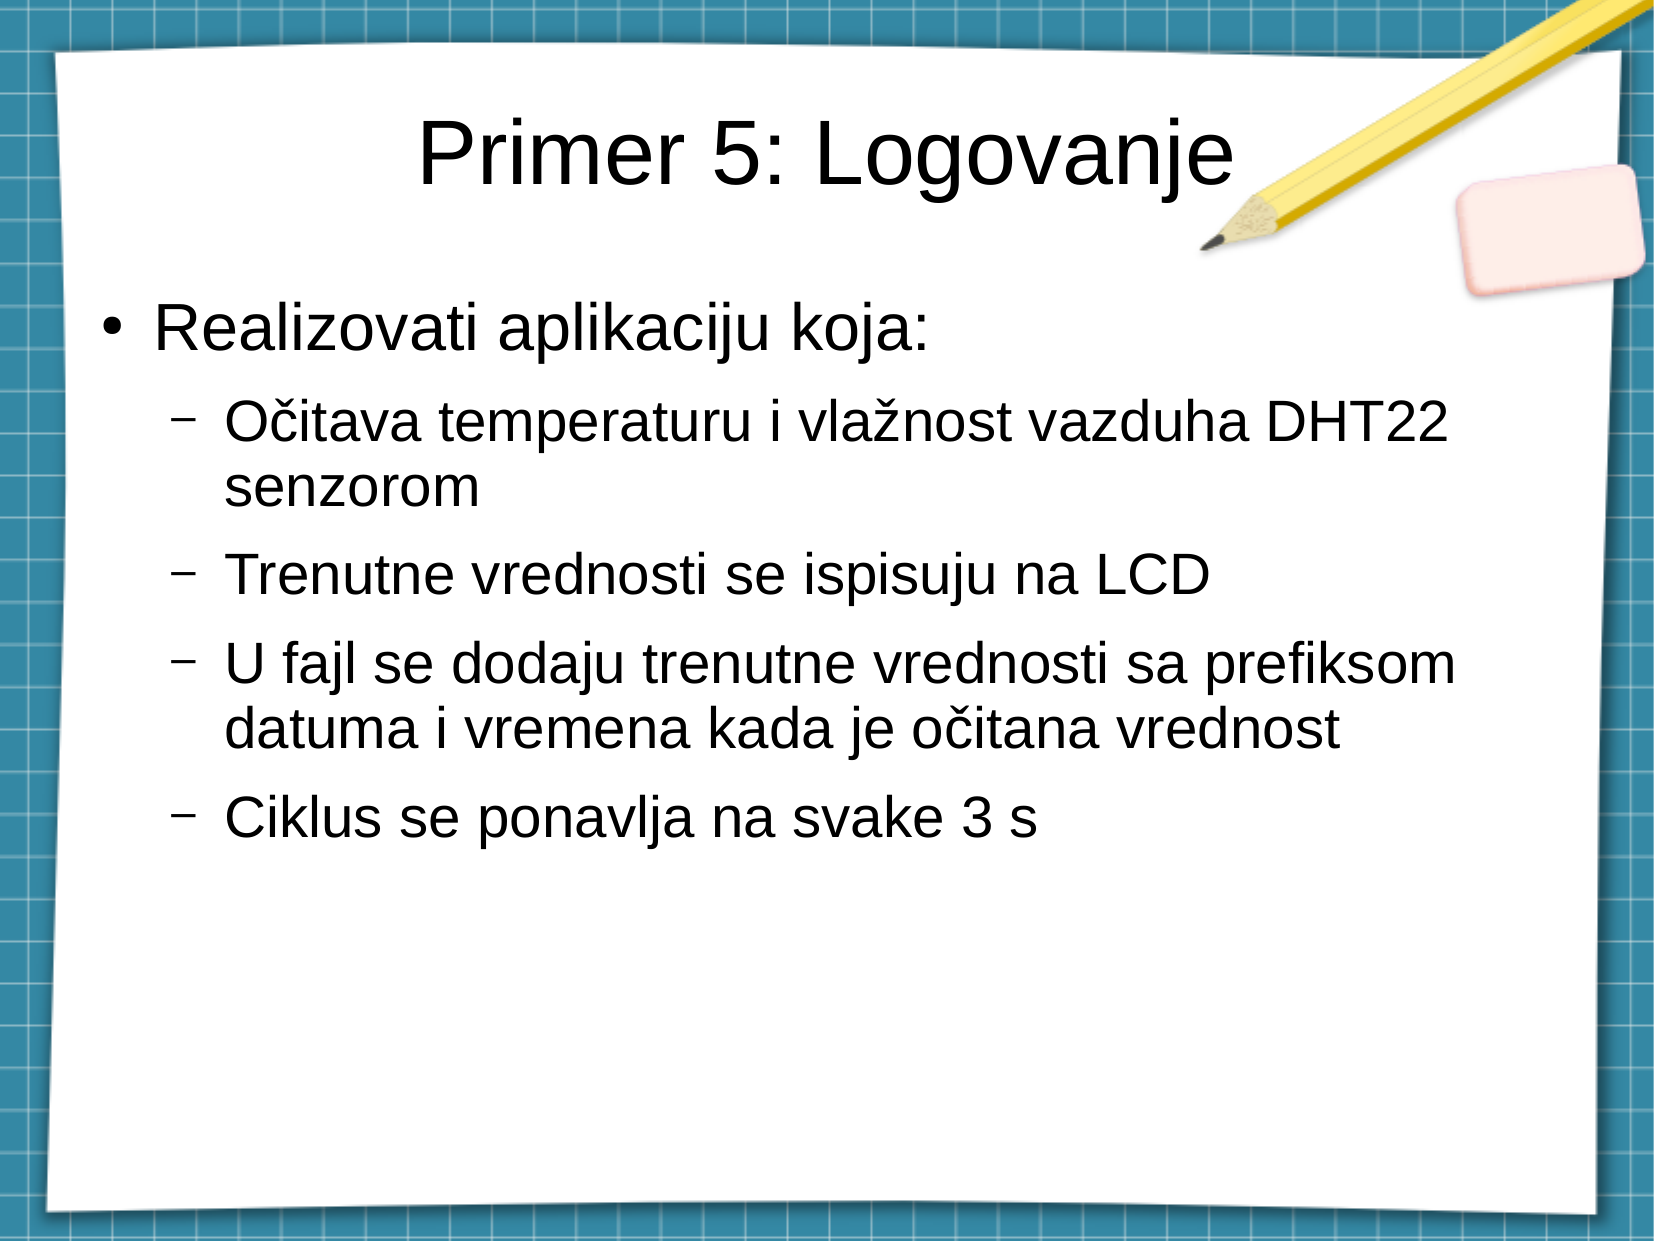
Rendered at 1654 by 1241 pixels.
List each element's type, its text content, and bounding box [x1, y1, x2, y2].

list Realizovati aplikaciju koja: Očitava temperaturu i vlažnost vazduha DHT22 senzorom Trenutne vrednosti se ispisuju na LCD U fajl se dodaju trenutne vrednosti sa prefiksom datuma i vremena kada je očitana vrednost Ciklus se ponavlja na svake 3 s [82, 290, 1571, 1010]
picture [0, 0, 1654, 1241]
title Primer 5: Logovanje [82, 49, 1571, 257]
